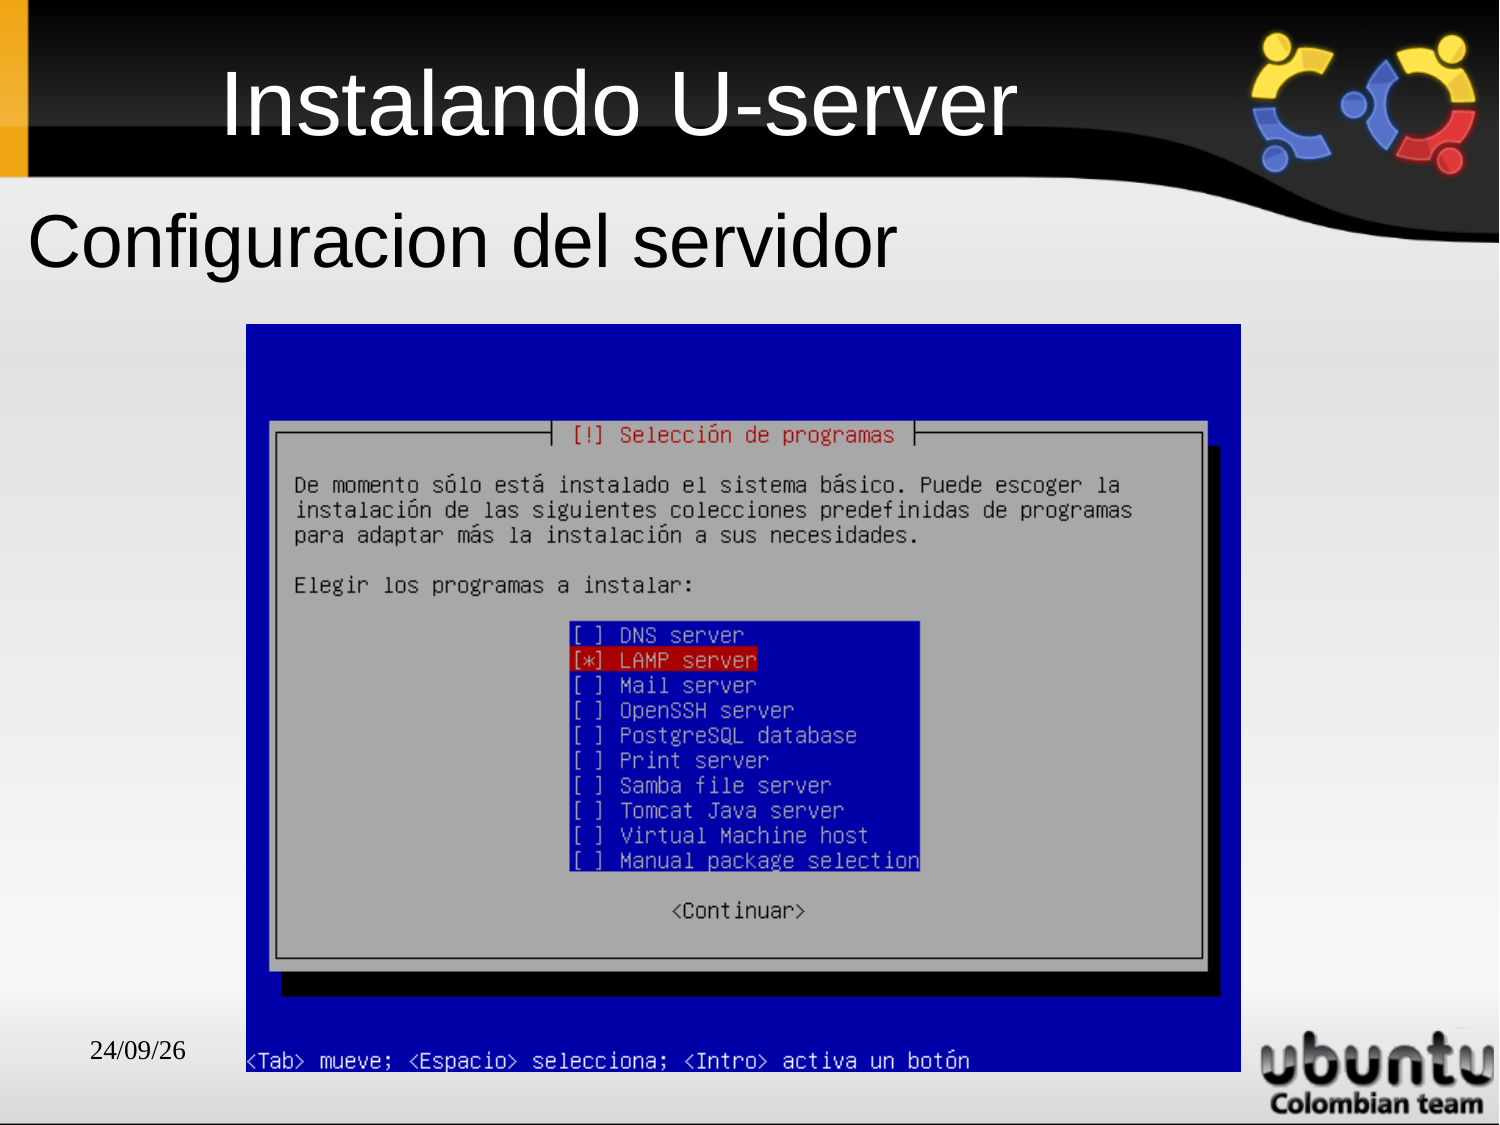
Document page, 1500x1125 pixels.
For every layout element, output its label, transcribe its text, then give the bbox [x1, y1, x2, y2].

picture [0, 0, 1499, 1125]
title Configuracion del servidor [27, 128, 1303, 356]
title Instalando U-server [59, 29, 1182, 178]
